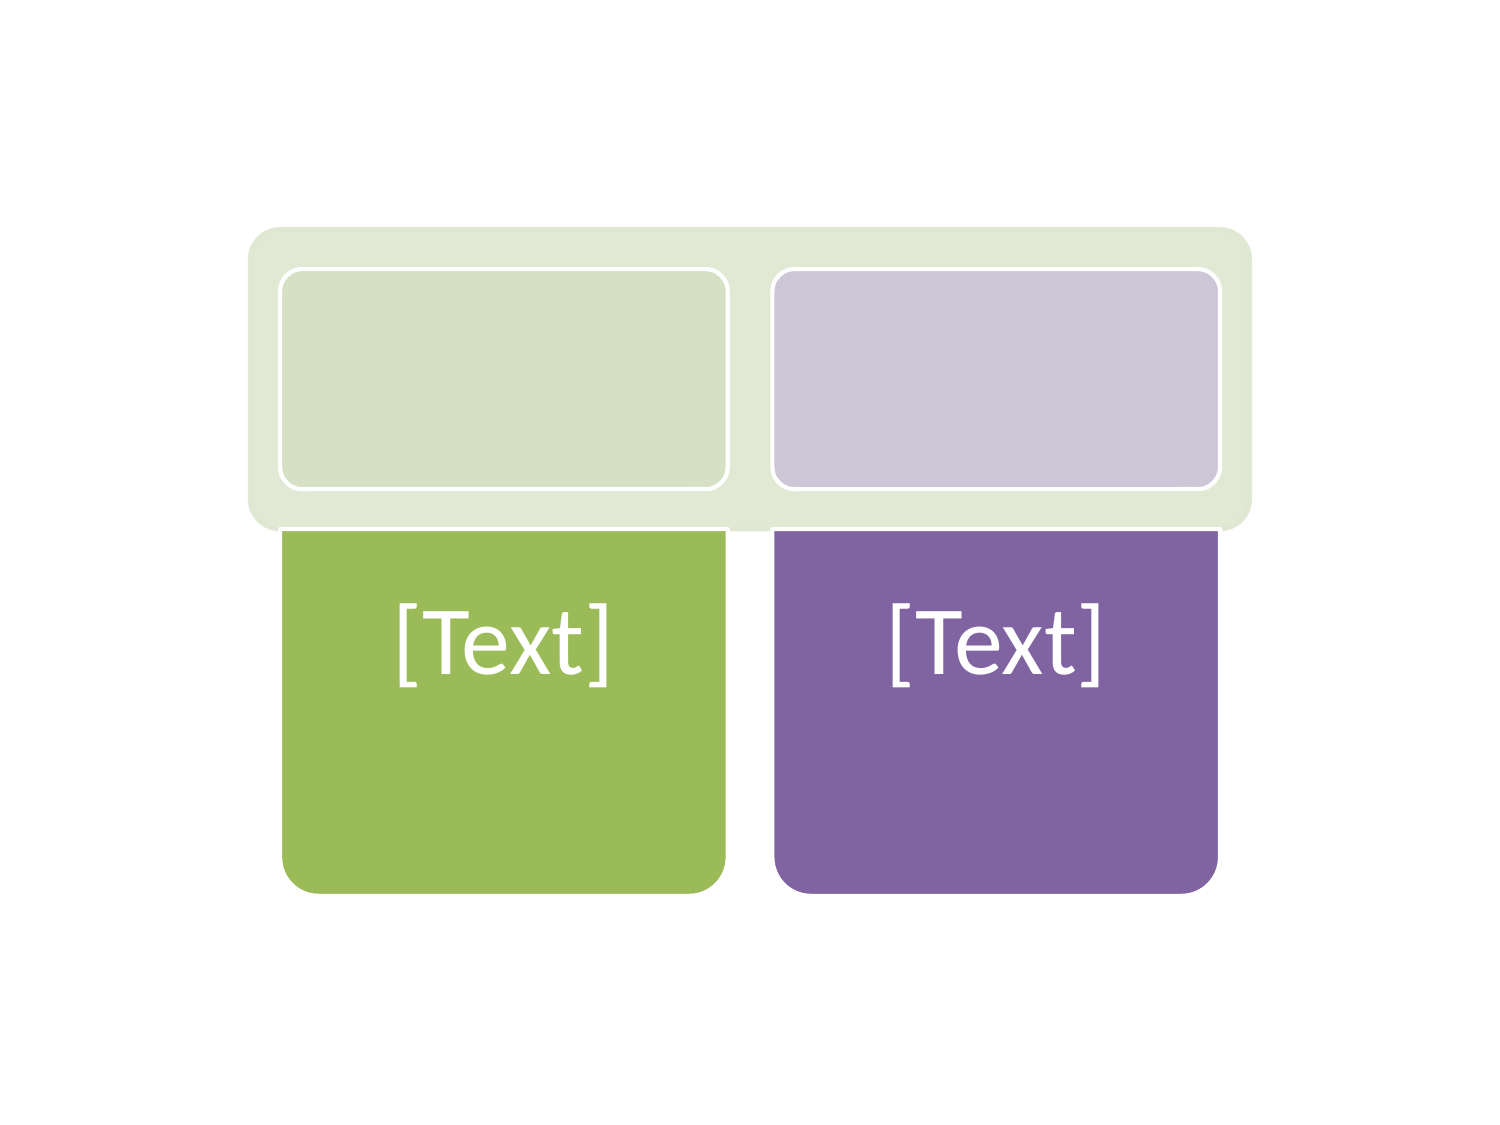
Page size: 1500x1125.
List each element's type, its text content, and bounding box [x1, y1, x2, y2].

text_box [Text] [772, 529, 1220, 896]
text_box [249, 229, 1250, 530]
text_box [Text] [280, 529, 728, 896]
